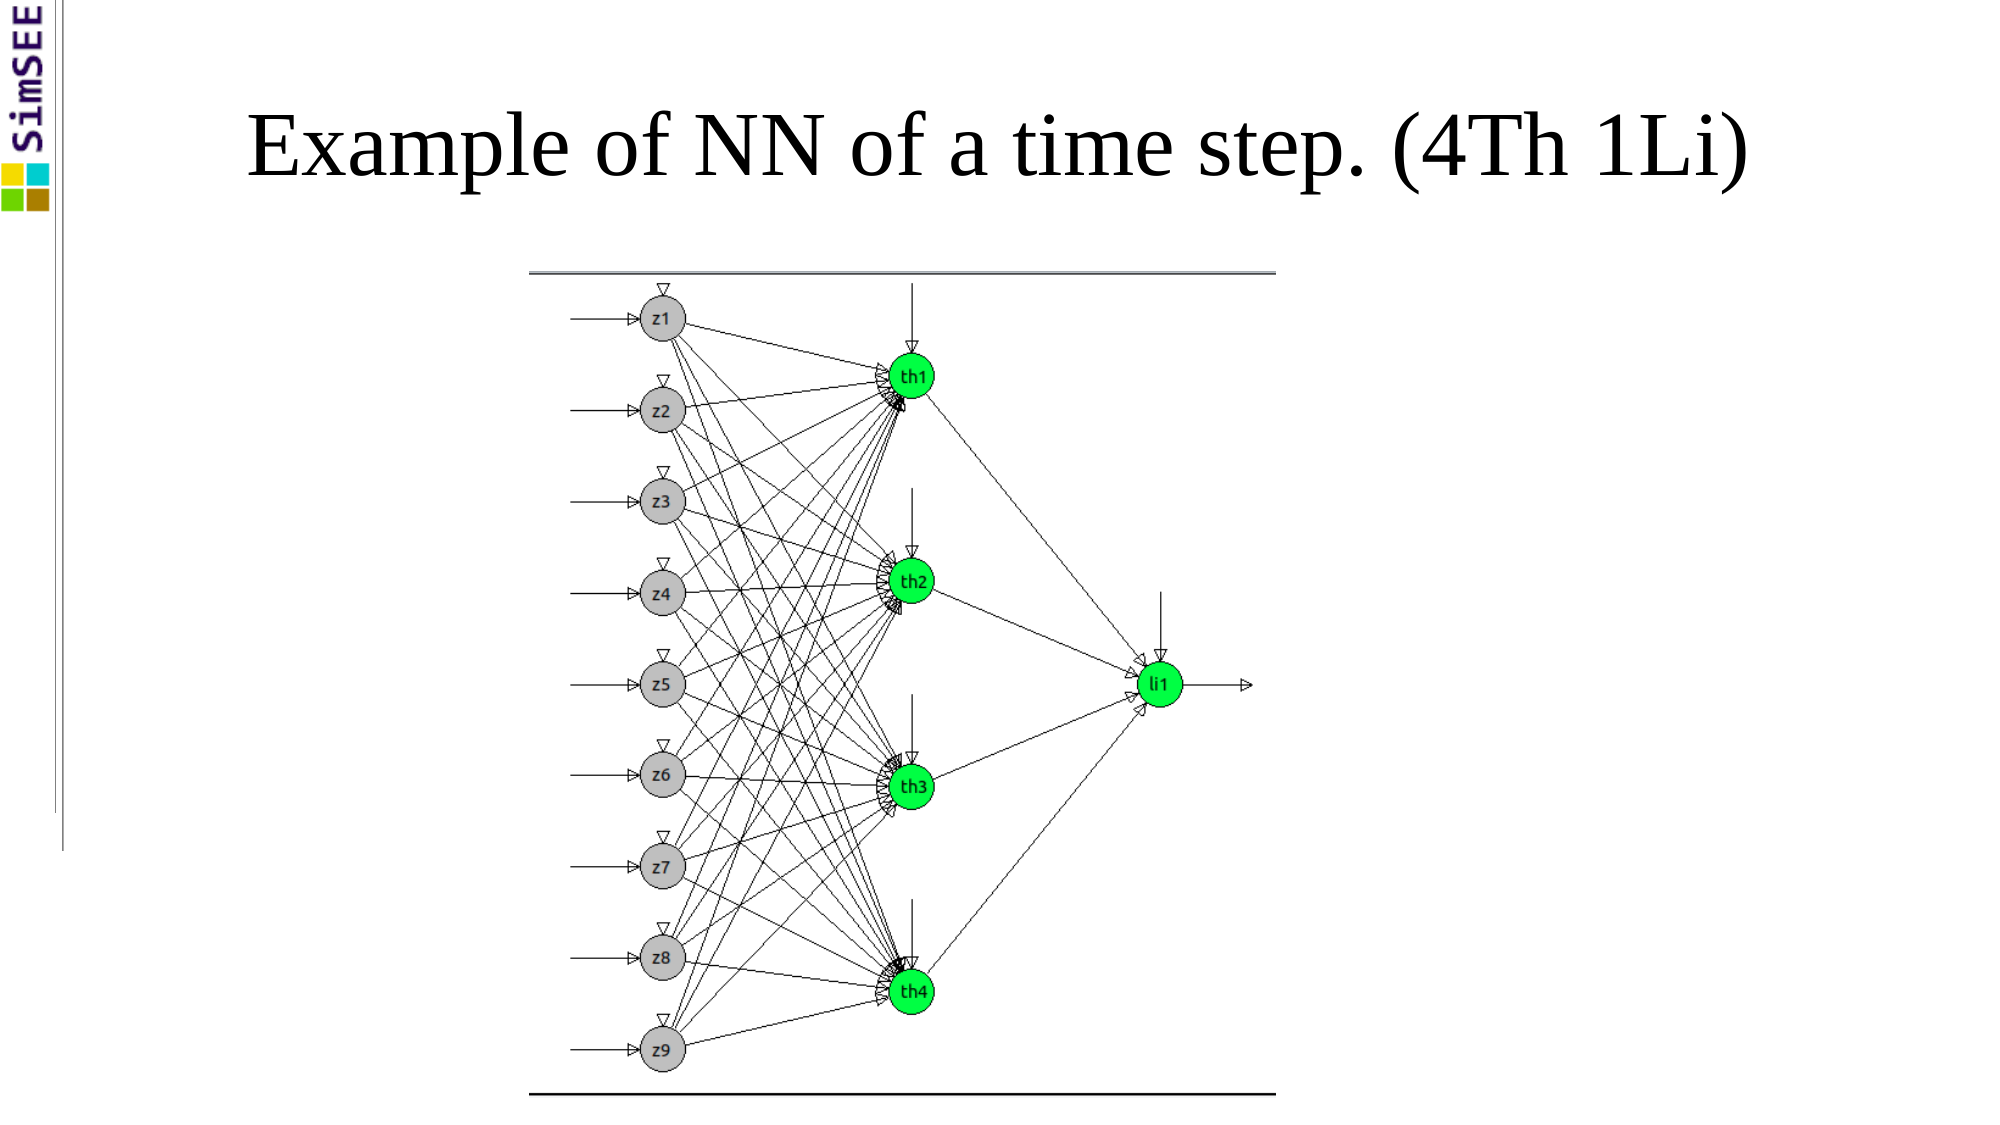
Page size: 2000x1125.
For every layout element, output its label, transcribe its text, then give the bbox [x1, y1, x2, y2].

picture [0, 162, 51, 213]
picture [529, 271, 1276, 1098]
picture [0, 5, 52, 154]
title Example of NN of a time step. (4Th 1Li) [99, 44, 1900, 233]
